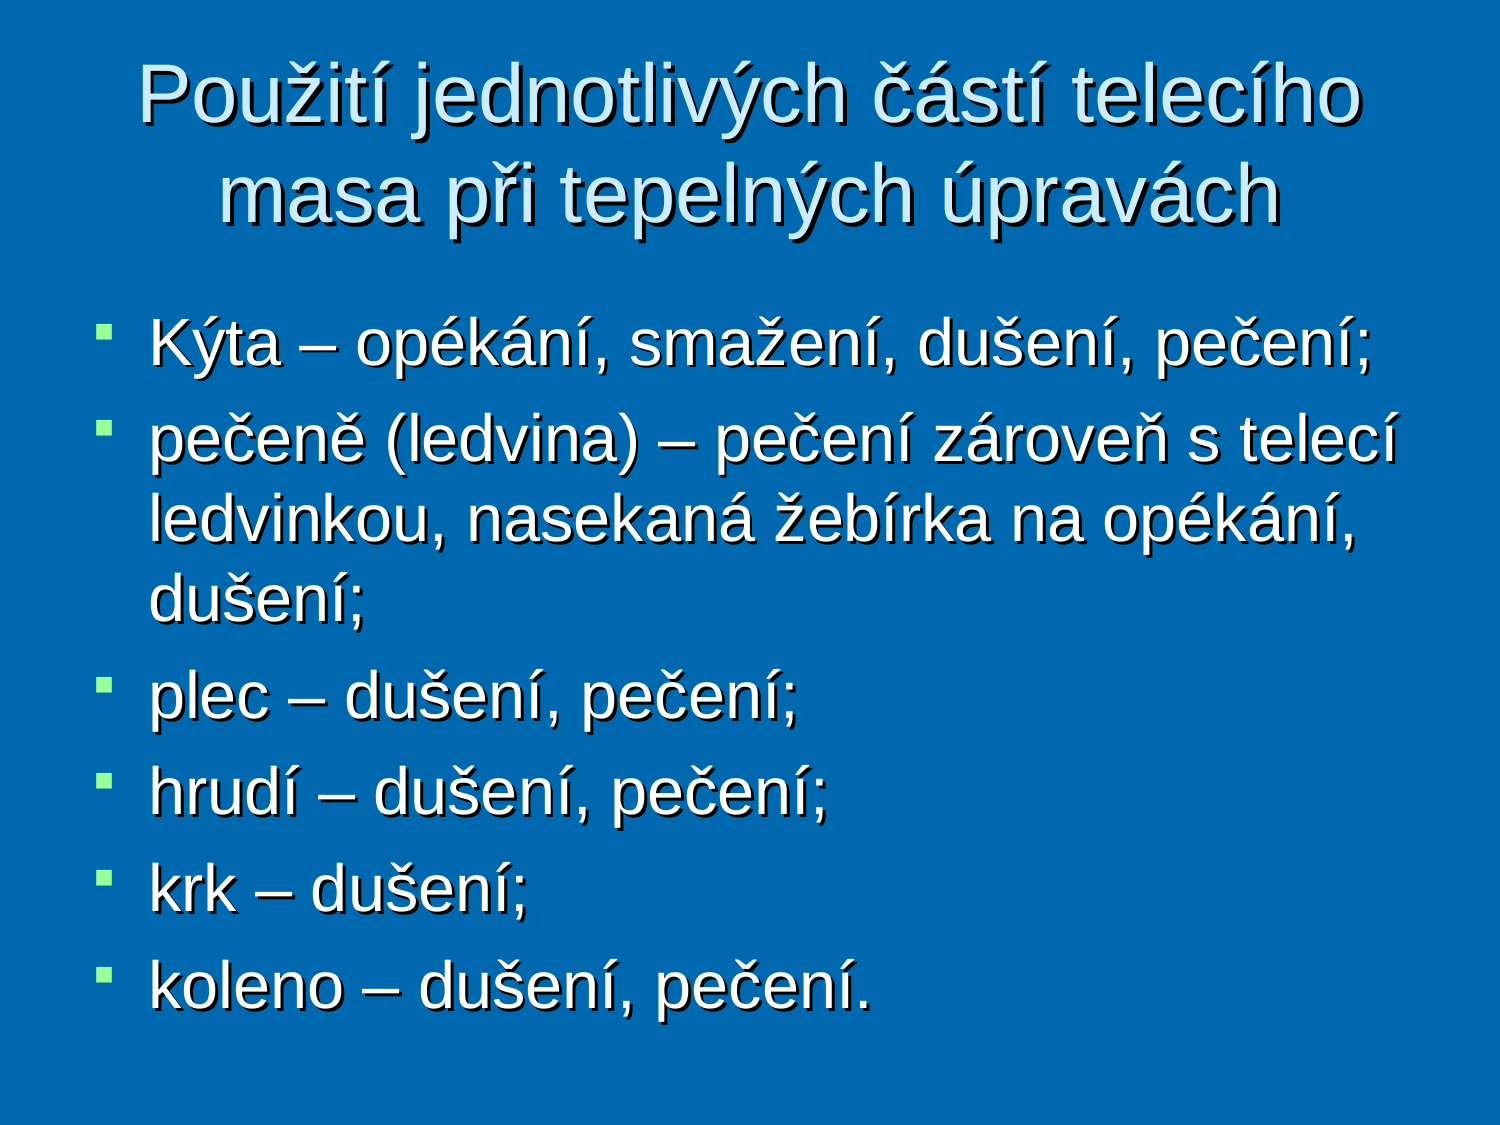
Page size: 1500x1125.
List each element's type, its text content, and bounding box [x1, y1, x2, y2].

title Použití jednotlivých částí telecího masa při tepelných úpravách [75, 31, 1426, 247]
list Kýta – opékání, smažení, dušení, pečení; pečeně (ledvina) – pečení zároveň s telecí ledvinkou, nasekaná žebírka na opékání, dušení; plec – dušení, pečení; hrudí – dušení, pečení; krk – dušení; koleno – dušení, pečení. [76, 290, 1427, 1034]
